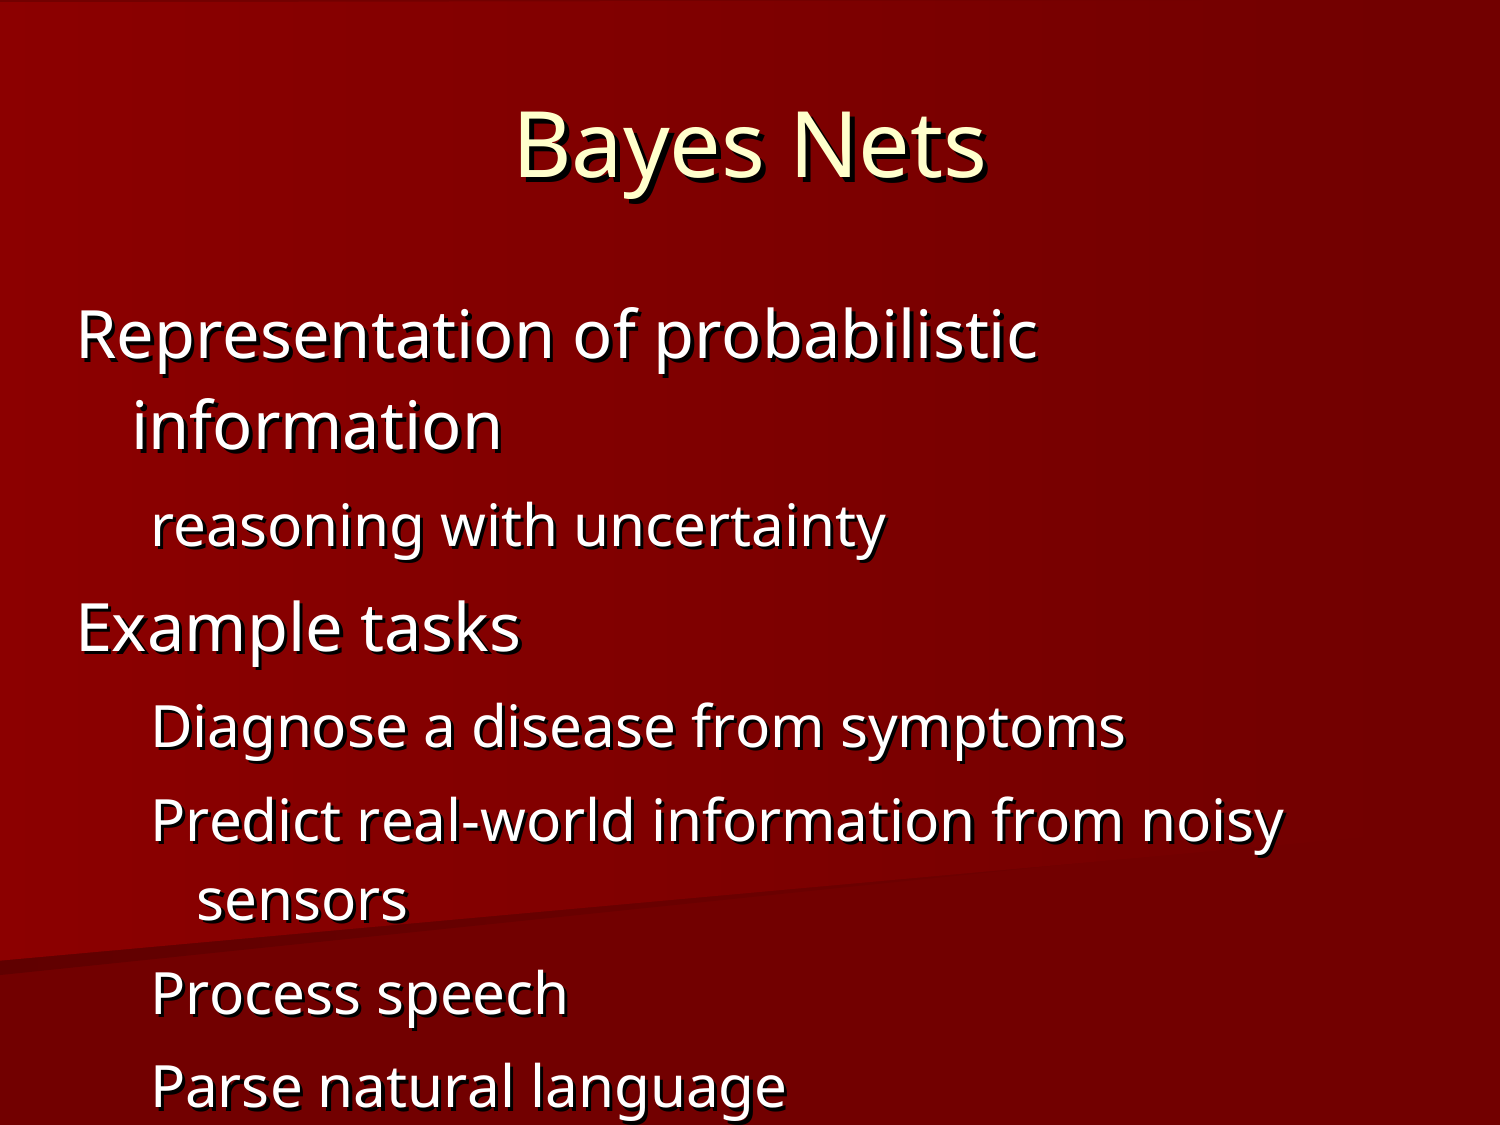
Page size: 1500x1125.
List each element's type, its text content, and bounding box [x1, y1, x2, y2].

title Bayes Nets [112, 0, 1388, 286]
list Representation of probabilistic information reasoning with uncertainty Example tasks Diagnose a disease from symptoms Predict real-world information from noisy sensors Process speech Parse natural language [75, 287, 1425, 1110]
